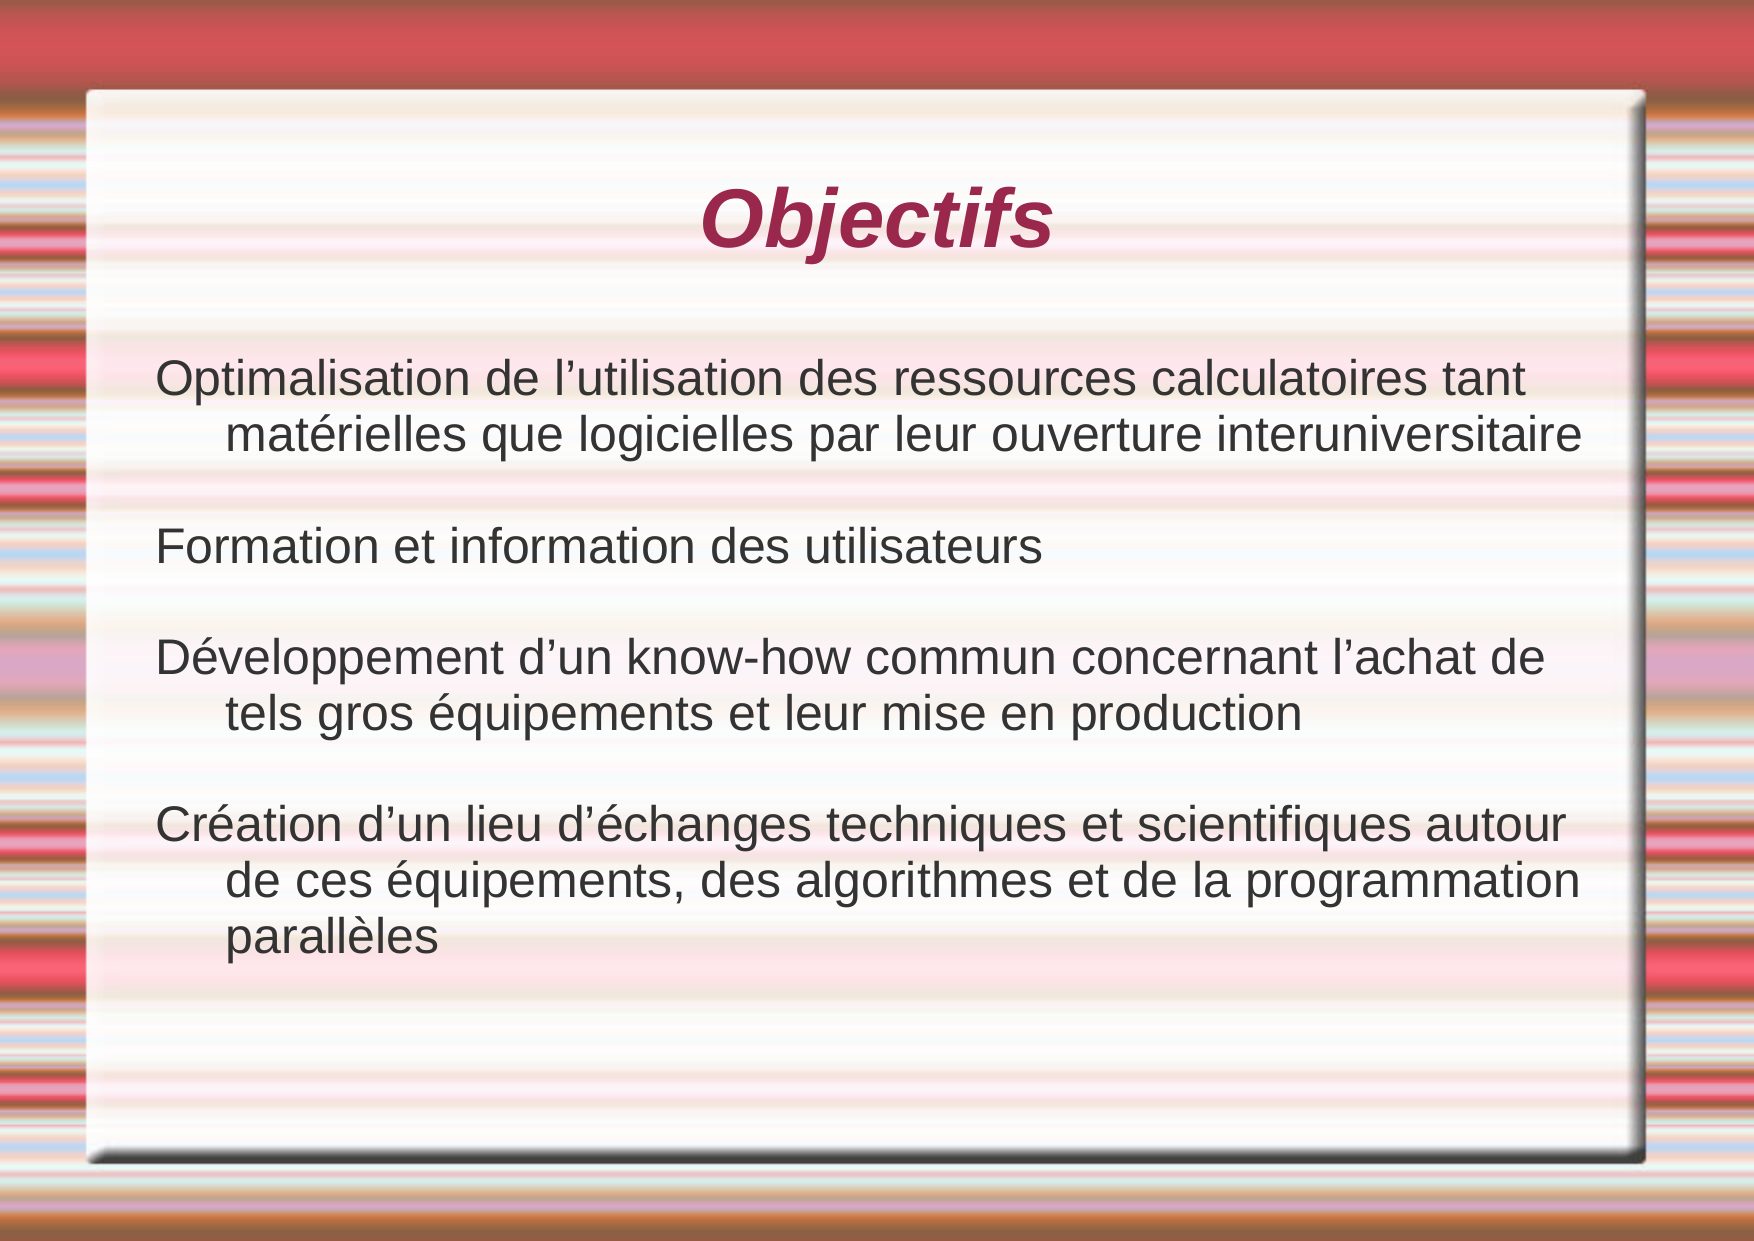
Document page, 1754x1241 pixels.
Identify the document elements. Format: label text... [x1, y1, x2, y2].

title Objectifs [128, 114, 1627, 322]
list Optimalisation de l’utilisation des ressources calculatoires tant matérielles que logicielles par leur ouverture interuniversitaire Formation et information des utilisateurs Développement d’un know-how commun concernant l’achat de tels gros équipements et leur mise en production Création d’un lieu d’échanges techniques et scientifiques autour de ces équipements, des algorithmes et de la programmation parallèles [143, 350, 1608, 1133]
picture [0, 0, 1754, 1241]
